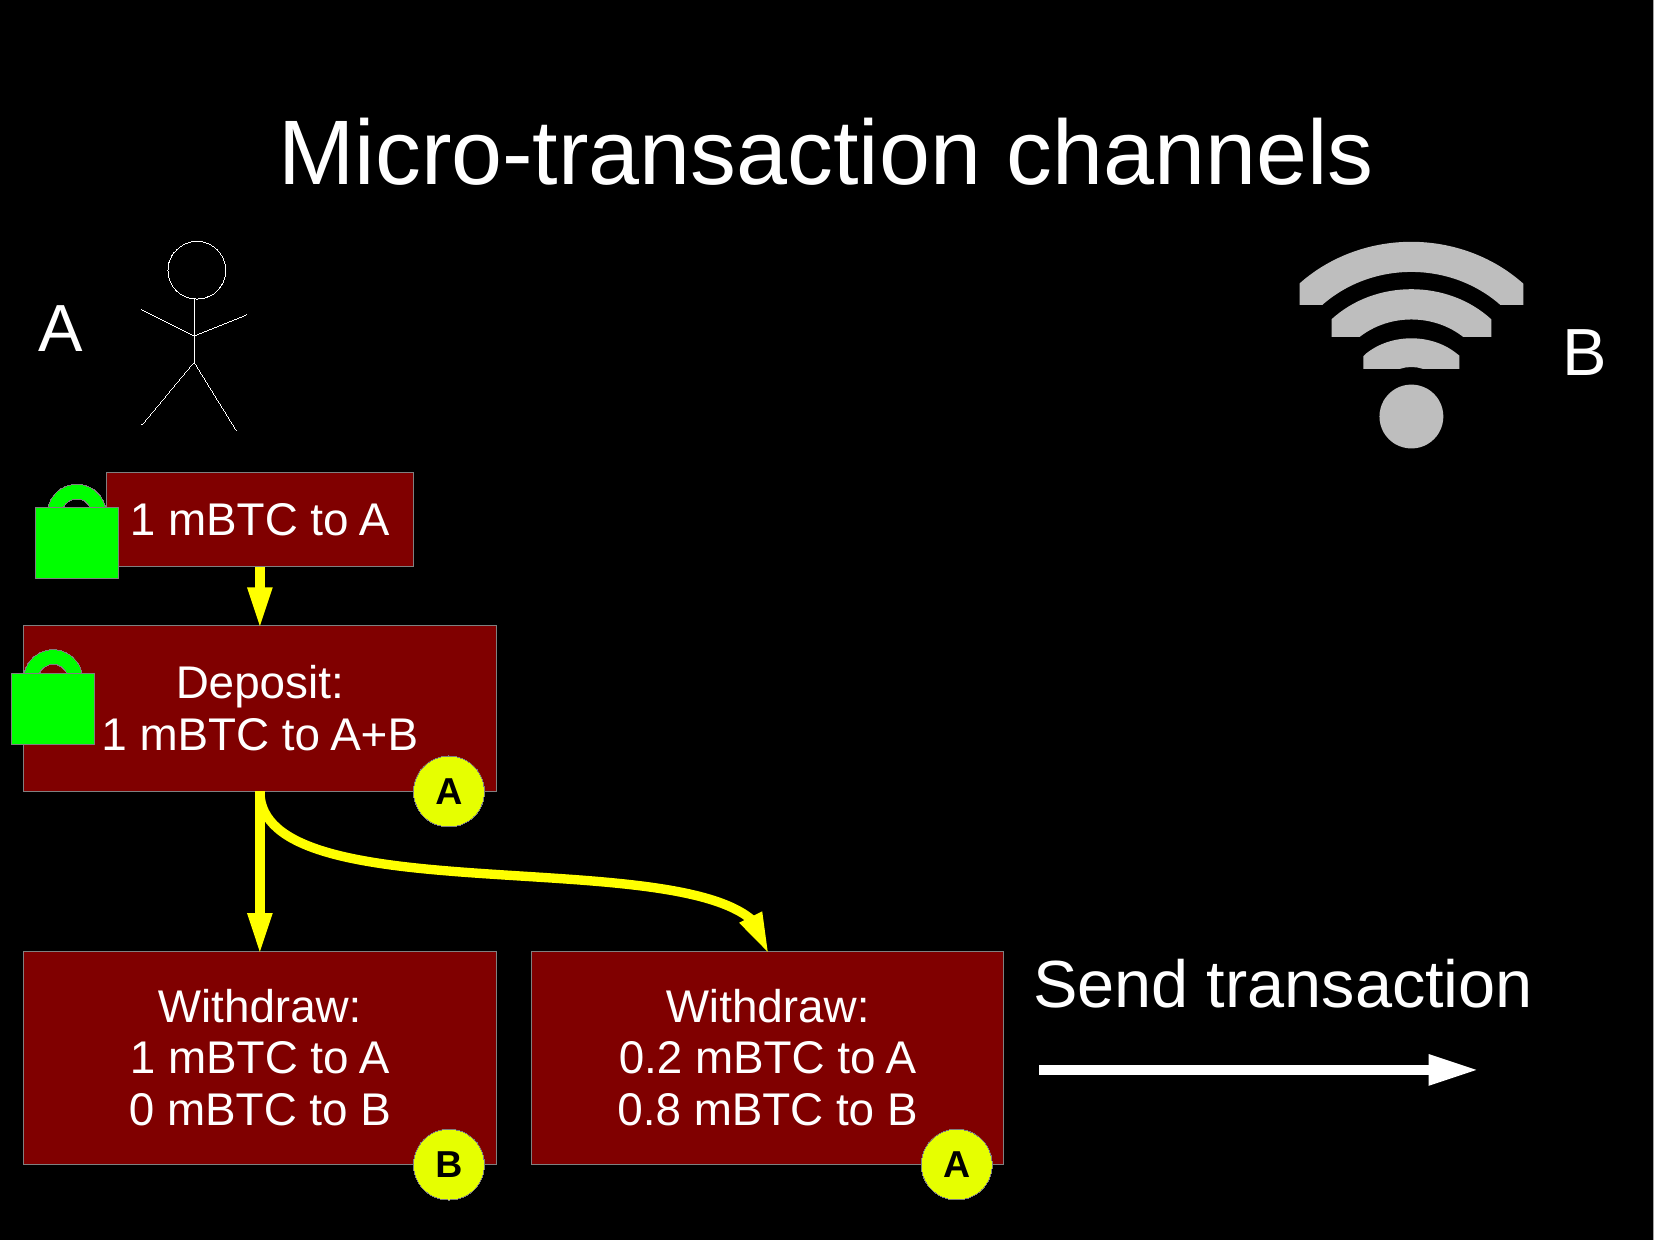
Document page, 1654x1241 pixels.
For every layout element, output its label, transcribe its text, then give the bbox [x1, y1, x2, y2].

text_box Withdraw: 0.2 mBTC to A 0.8 mBTC to B [531, 951, 1004, 1165]
text_box B [1547, 307, 1622, 397]
picture [1275, 200, 1548, 473]
text_box Deposit: 1 mBTC to A+B [23, 625, 497, 792]
title Micro-transaction channels [82, 49, 1571, 257]
text_box 1 mBTC to A [106, 472, 414, 567]
text_box Send transaction [1018, 939, 1551, 1030]
text_box [11, 649, 95, 745]
text_box Withdraw: 1 mBTC to A 0 mBTC to B [23, 951, 497, 1165]
text_box A [23, 283, 98, 374]
text_box A [413, 755, 485, 827]
text_box [35, 484, 119, 579]
text_box B [413, 1129, 485, 1201]
text_box A [921, 1129, 993, 1200]
